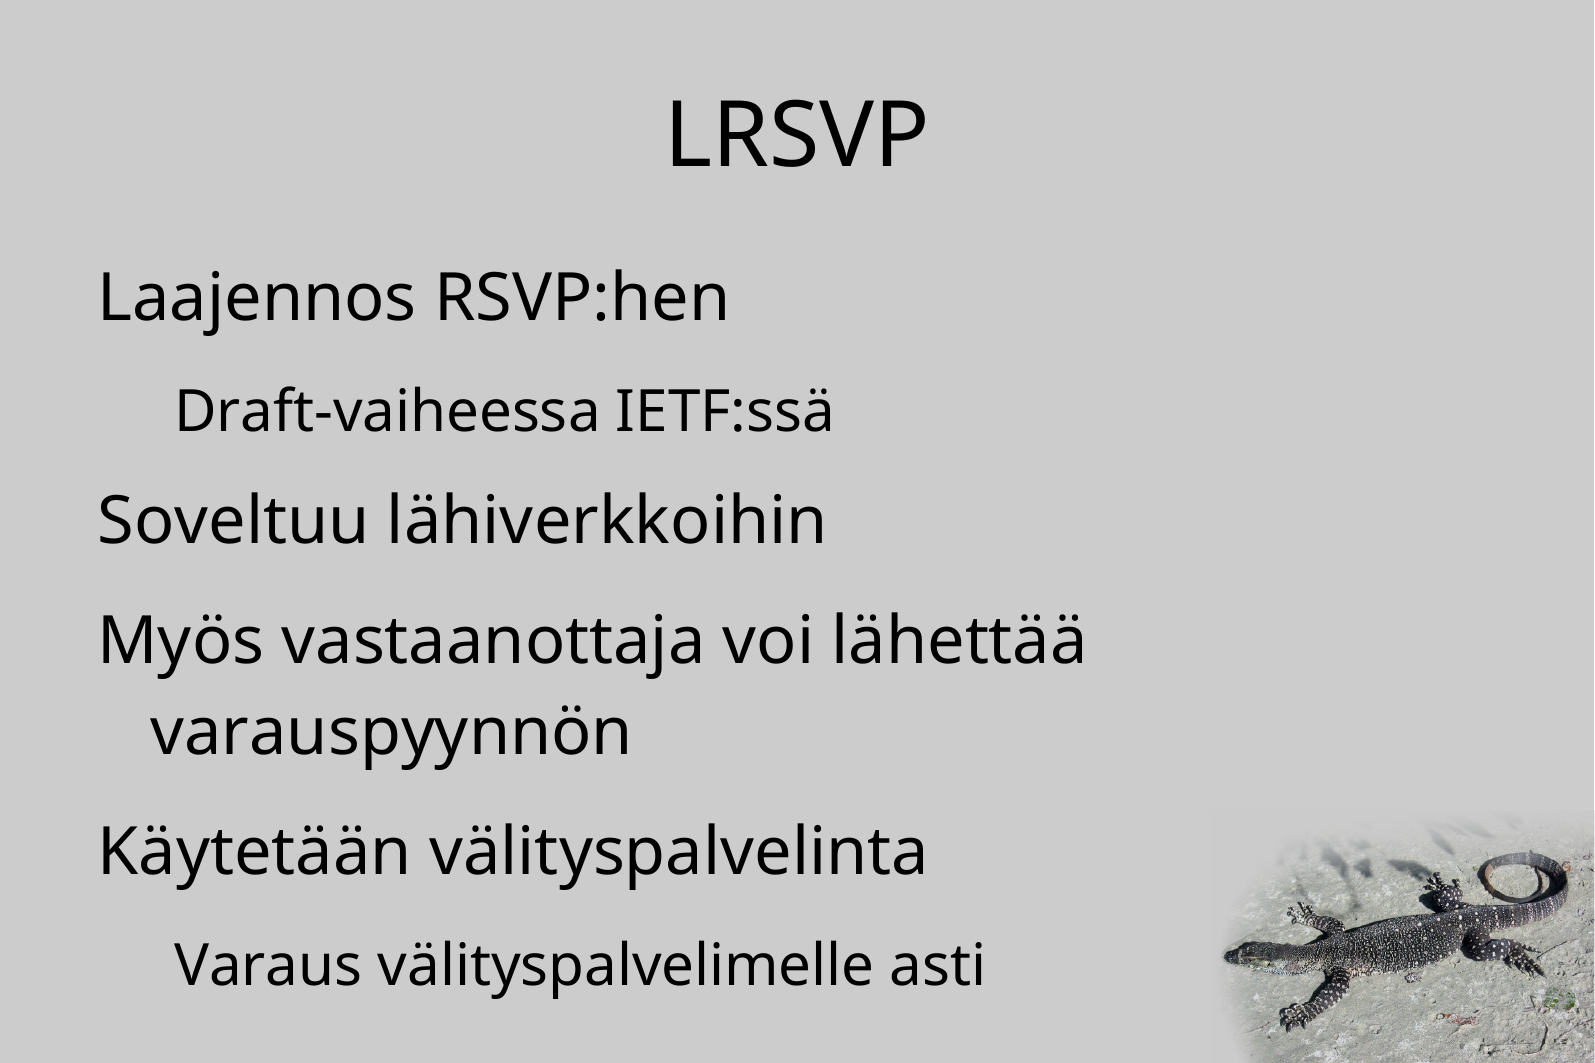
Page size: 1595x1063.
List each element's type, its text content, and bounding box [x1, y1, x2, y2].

list Laajennos RSVP:hen Draft-vaiheessa IETF:ssä Soveltuu lähiverkkoihin Myös vastaanottaja voi lähettää varauspyynnön Käytetään välityspalvelinta Varaus välityspalvelimelle asti [79, 248, 1515, 951]
title LRSVP [79, 42, 1515, 220]
picture [1210, 810, 1595, 1063]
